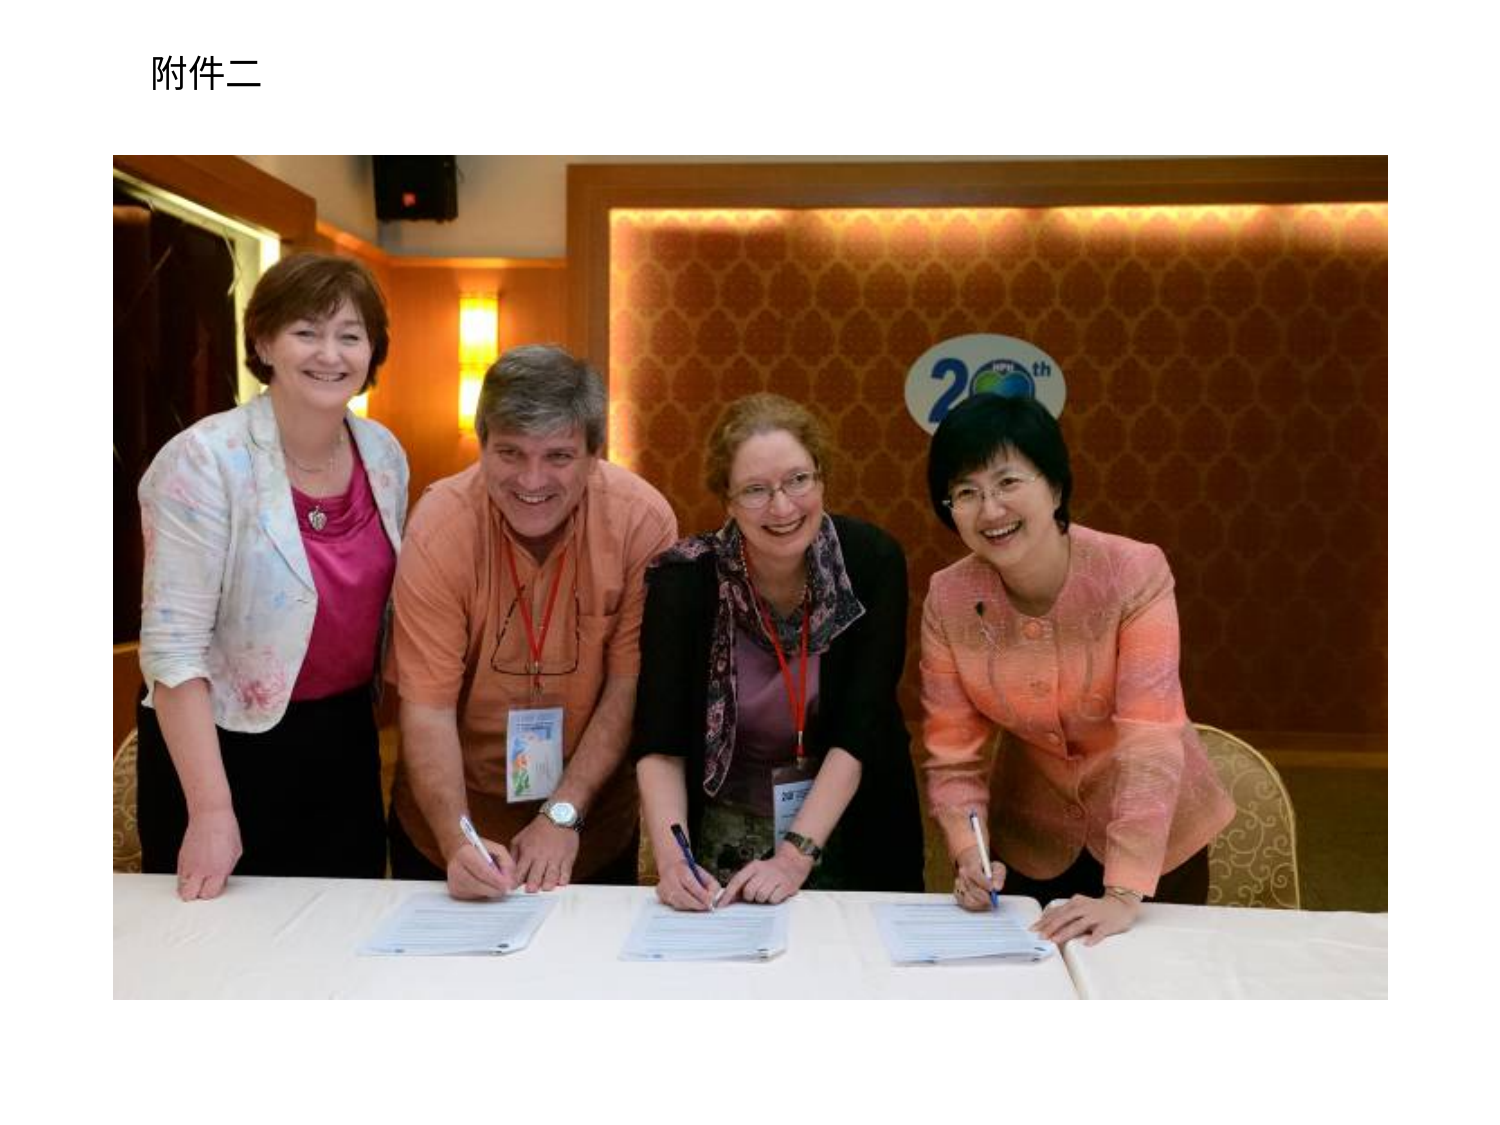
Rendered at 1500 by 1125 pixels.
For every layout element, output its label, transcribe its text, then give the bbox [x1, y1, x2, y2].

text_box 附件二 [135, 42, 279, 103]
picture [113, 155, 1388, 1000]
